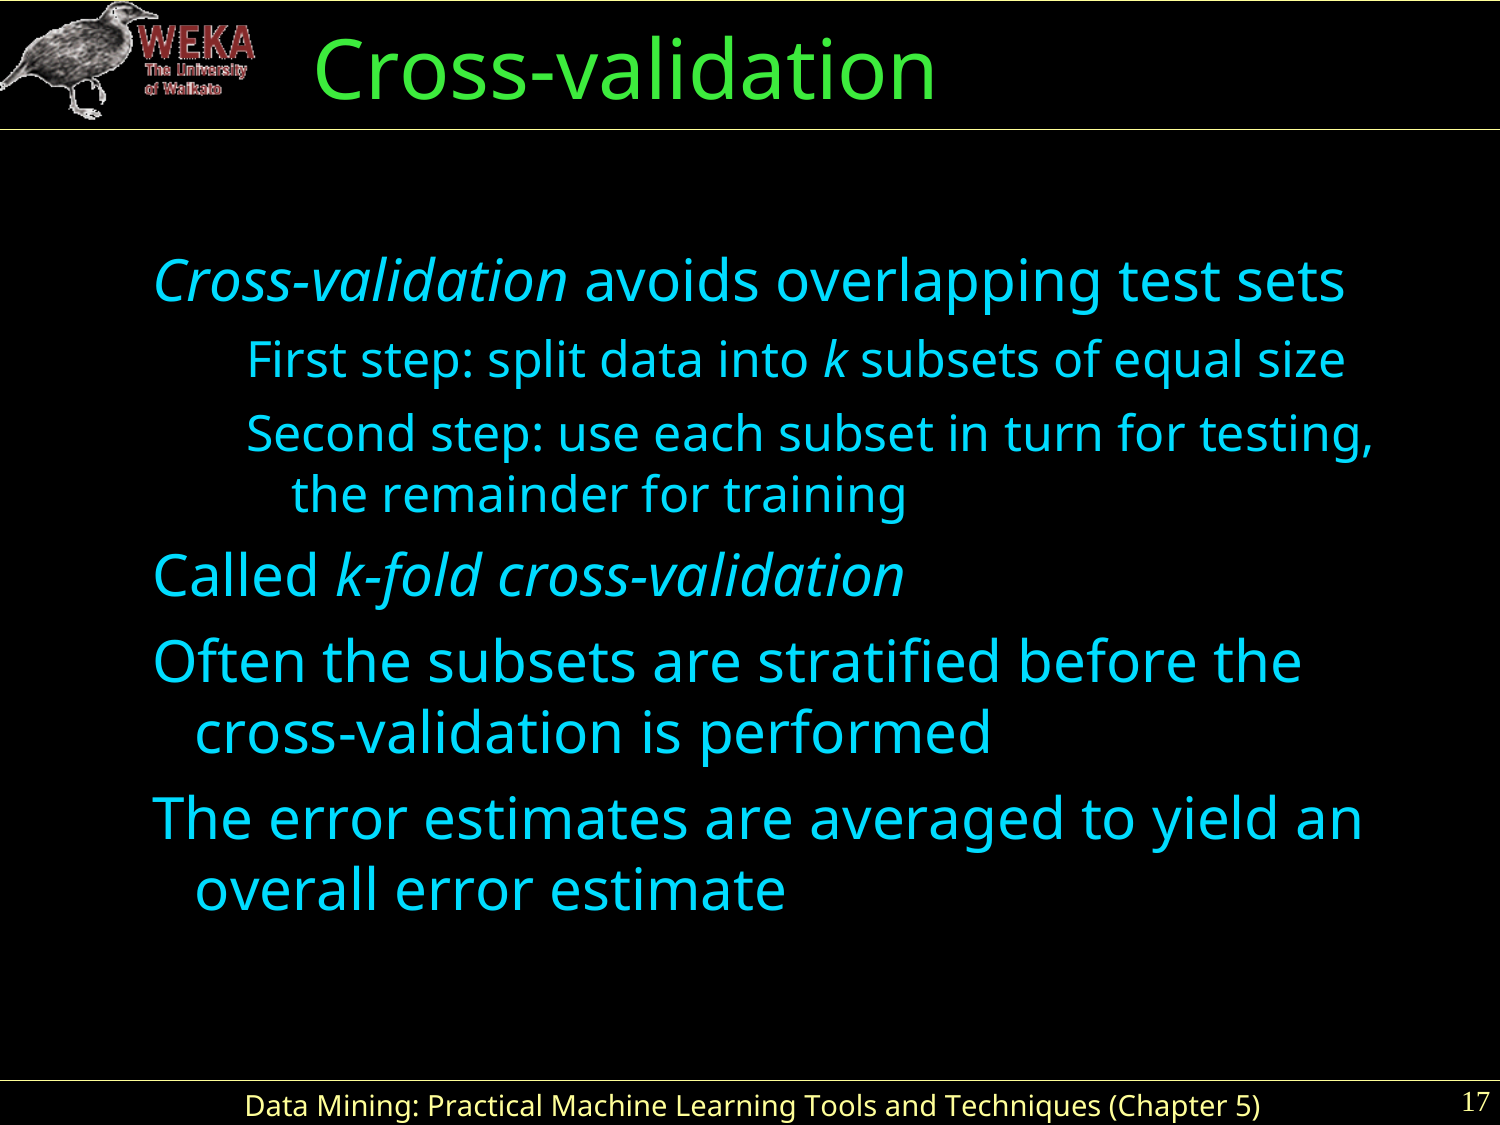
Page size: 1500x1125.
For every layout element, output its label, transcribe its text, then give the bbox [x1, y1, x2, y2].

title Cross-validation [297, 0, 1500, 148]
text_box Cross-validation avoids overlapping test sets First step: split data into k subsets of equal size Second step: use each subset in turn for testing, the remainder for training Called k-fold cross-validation Often the subsets are stratified before the cross-validation is performed The error estimates are averaged to yield an overall error estimate [137, 237, 1413, 917]
picture [0, 1, 266, 129]
